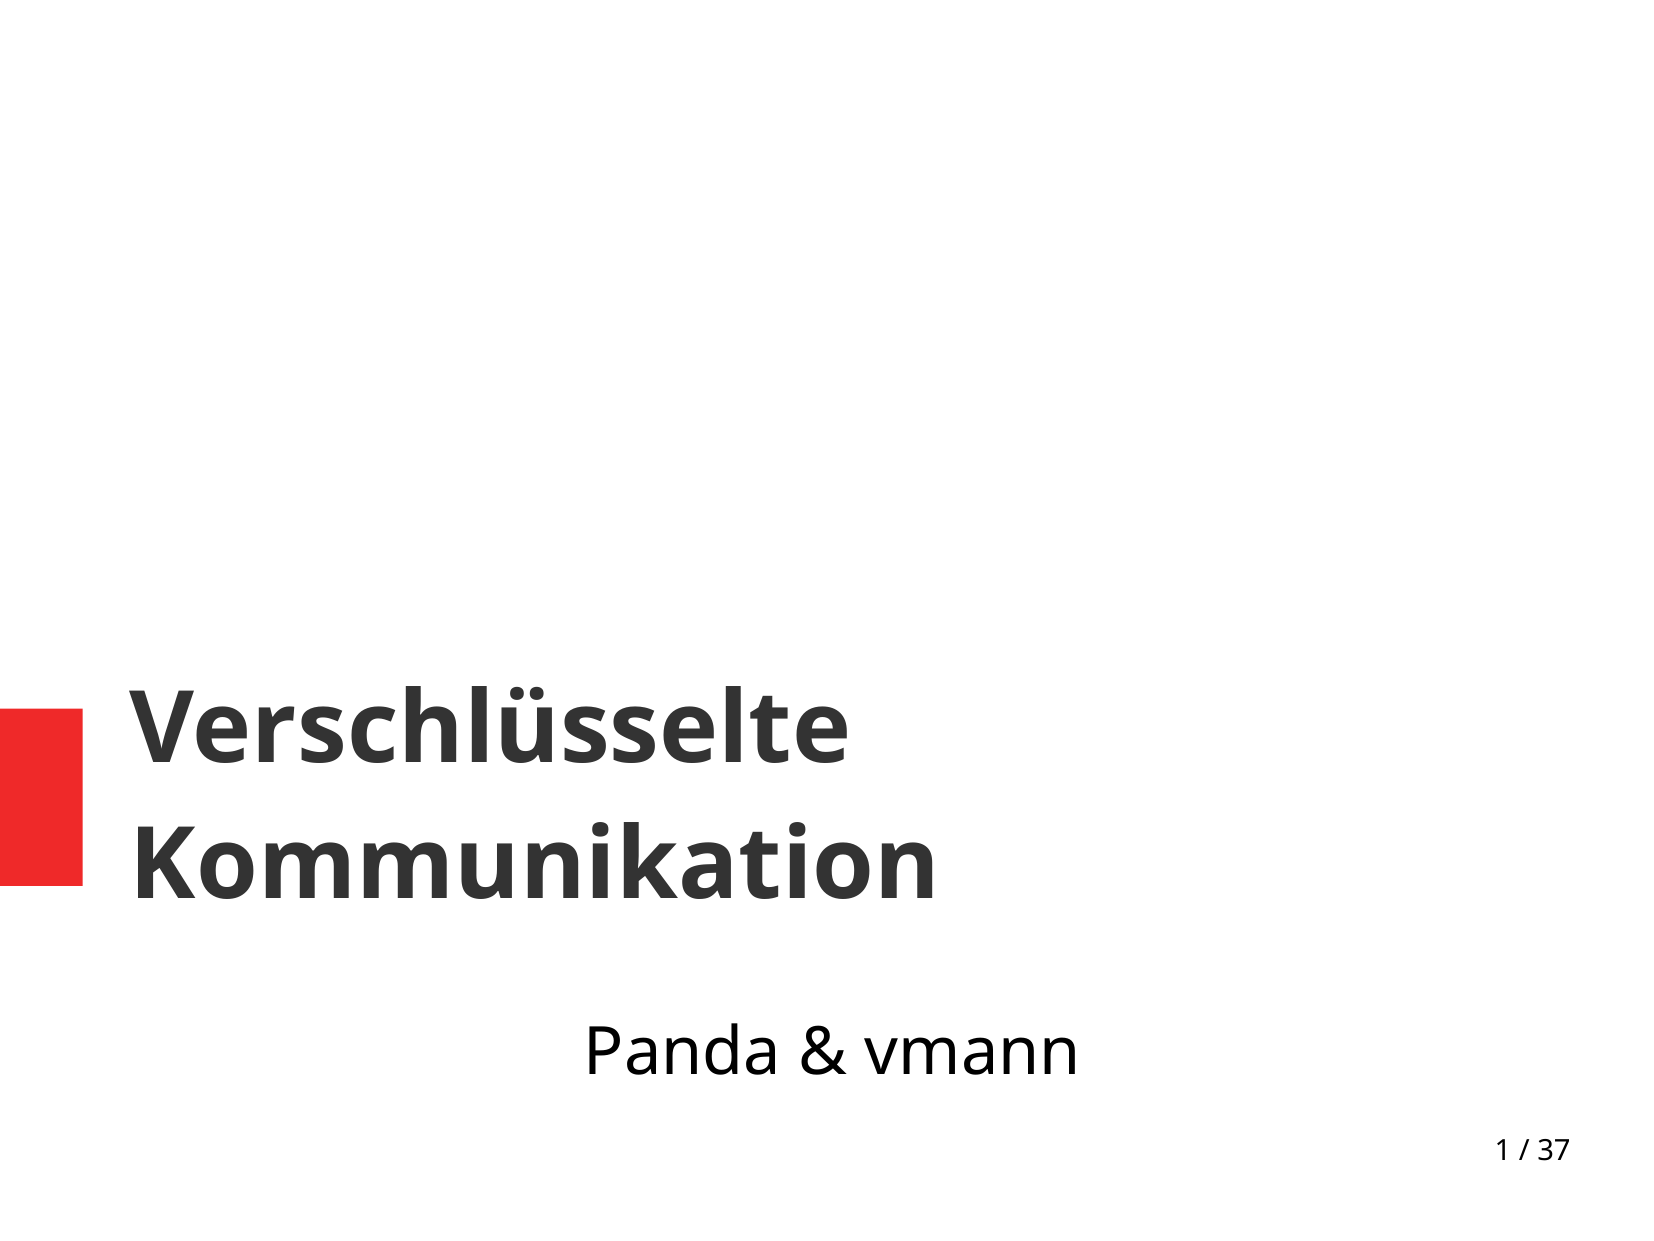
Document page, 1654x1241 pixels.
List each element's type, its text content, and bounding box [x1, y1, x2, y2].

title Verschlüsselte Kommunikation [129, 655, 1536, 928]
subtitle Panda & vmann [129, 968, 1536, 1130]
